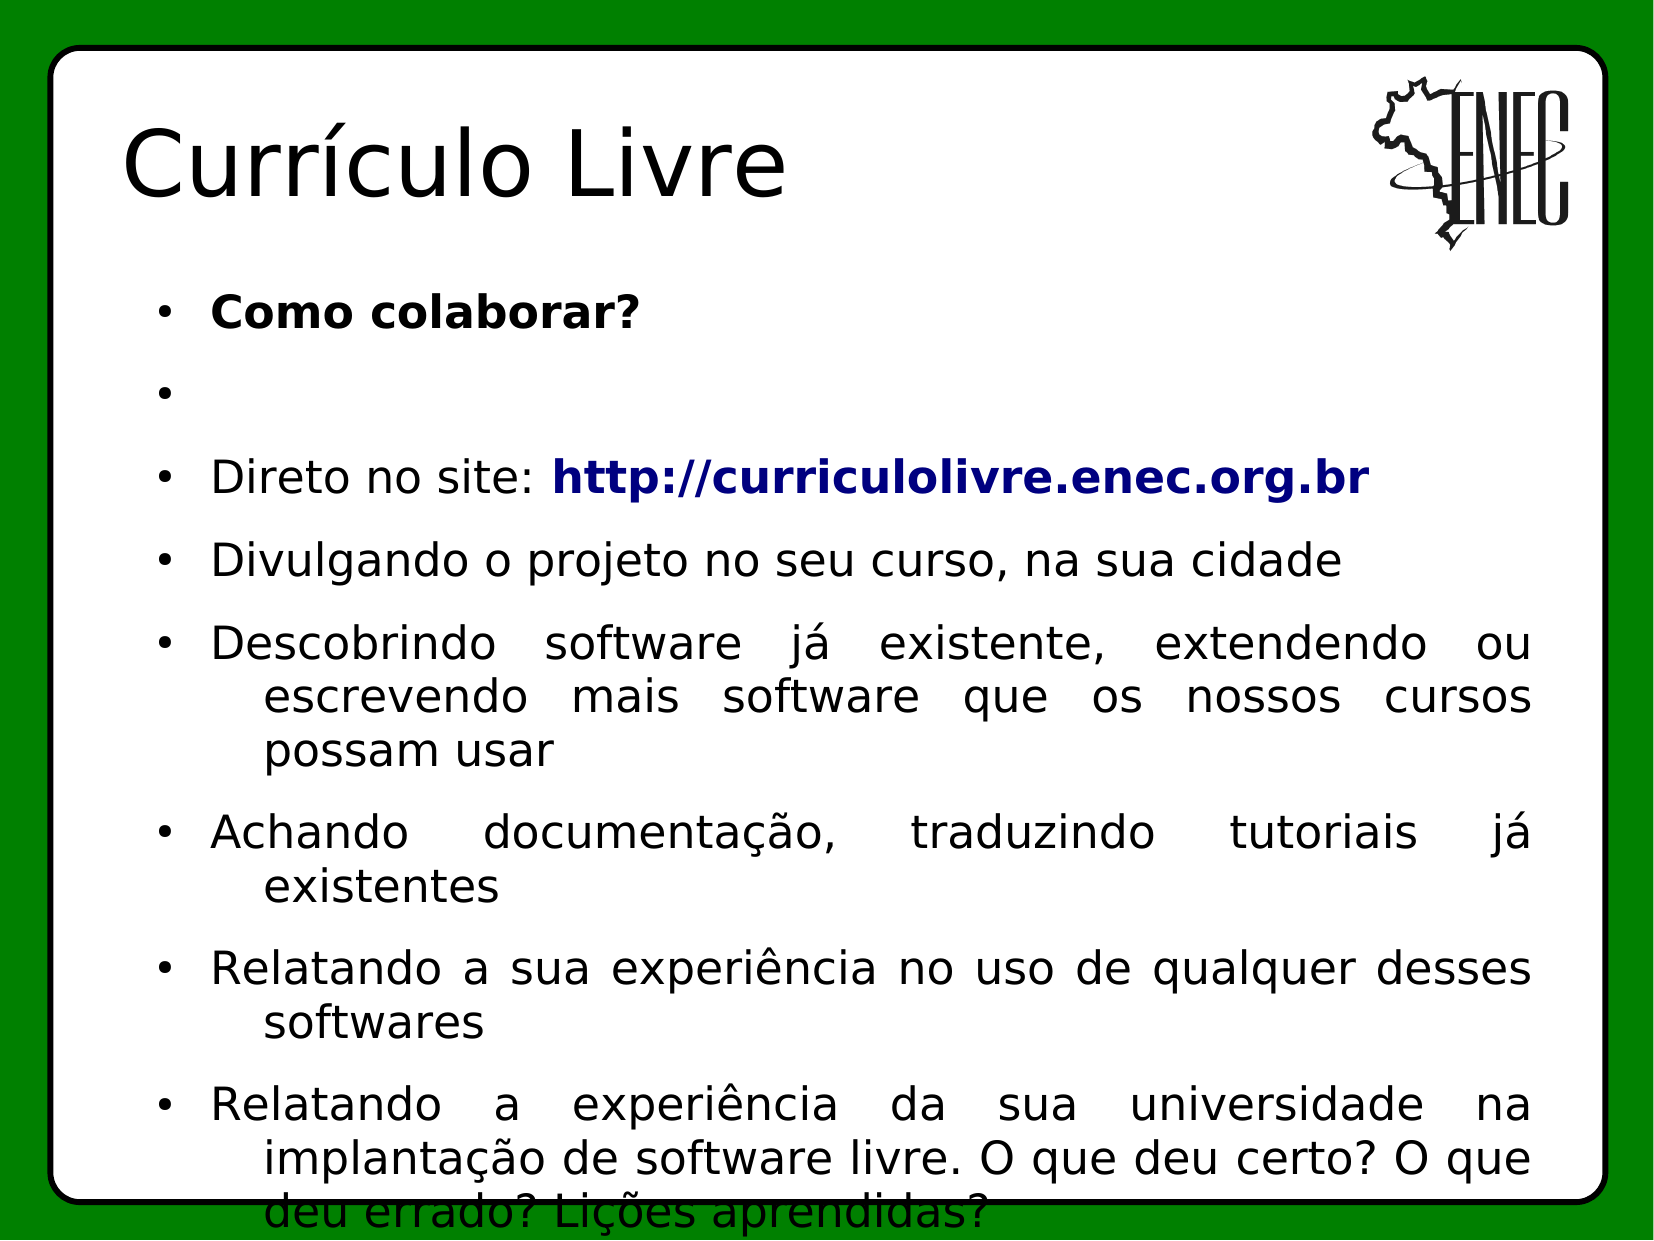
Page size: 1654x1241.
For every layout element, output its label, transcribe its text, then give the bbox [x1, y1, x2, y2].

picture [1367, 71, 1574, 273]
title Currículo Livre [121, 61, 1534, 269]
list Como colaborar? Direto no site: http://curriculolivre.enec.org.br Divulgando o projeto no seu curso, na sua cidade Descobrindo software já existente, extendendo ou escrevendo mais software que os nossos cursos possam usar Achando documentação, traduzindo tutoriais já existentes Relatando a sua experiência no uso de qualquer desses softwares Relatando a experiência da sua universidade na implantação de software livre. O que deu certo? O que deu errado? Lições aprendidas? [121, 285, 1534, 1132]
